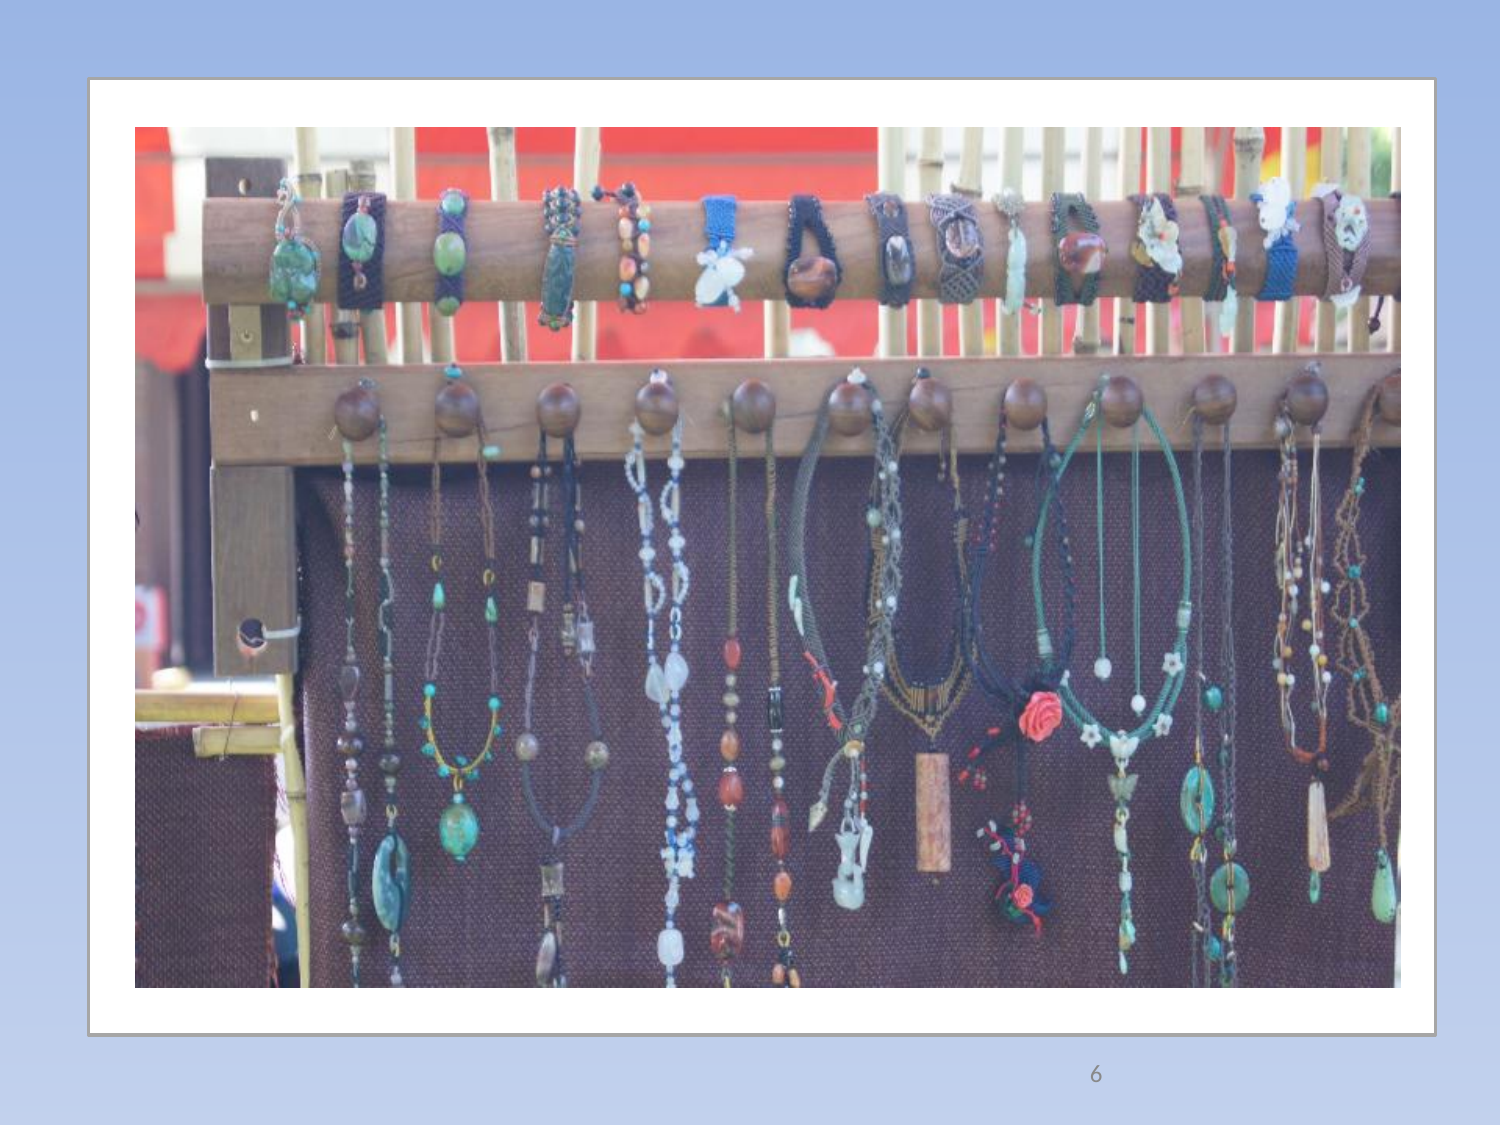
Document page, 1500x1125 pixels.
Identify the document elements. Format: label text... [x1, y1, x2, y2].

text_box [88, 78, 1435, 1035]
text_box 6 [1074, 1042, 1426, 1103]
picture [135, 127, 1401, 988]
